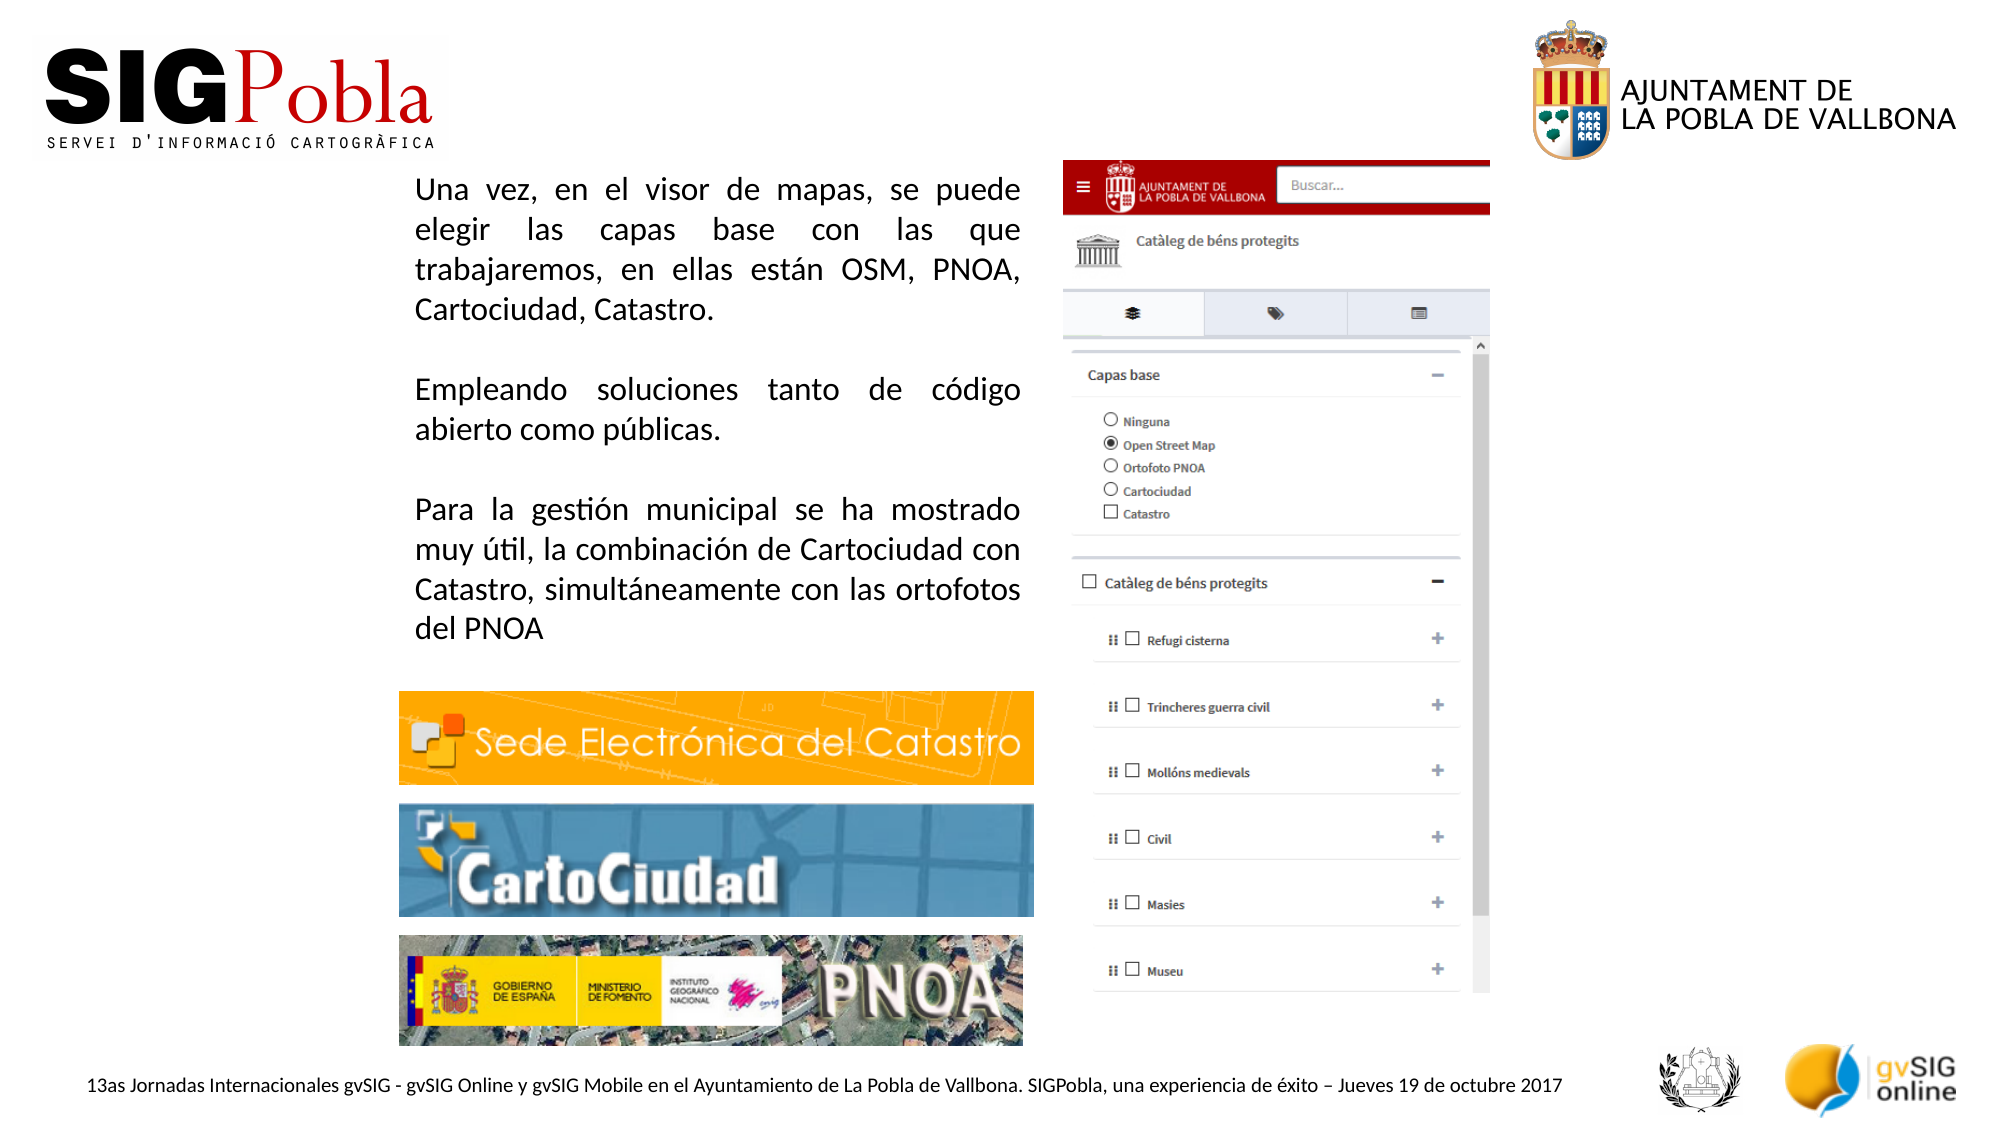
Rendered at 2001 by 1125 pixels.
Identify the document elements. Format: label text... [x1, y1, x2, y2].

picture [399, 691, 1034, 785]
text_box 13as Jornadas Internacionales gvSIG - gvSIG Online y gvSIG Mobile en el Ayuntamiento de La Pobla de Vallbona. SIGPobla, una experiencia de éxito – Jueves 19 de octubre 2017 [71, 1063, 1593, 1105]
picture [1533, 20, 1956, 161]
picture [399, 803, 1034, 917]
picture [1785, 1044, 1956, 1118]
picture [32, 35, 449, 161]
picture [1656, 1044, 1745, 1117]
text_box Una vez, en el visor de mapas, se puede elegir las capas base con las que trabajaremos, en ellas están OSM, PNOA, Cartociudad, Catastro. Empleando soluciones tanto de código abierto como públicas. Para la gestión municipal se ha mostrado muy útil, la combinación de Cartociudad con Catastro, simultáneamente con las ortofotos del PNOA [399, 160, 1042, 660]
picture [399, 935, 1023, 1046]
picture [1063, 160, 1490, 993]
